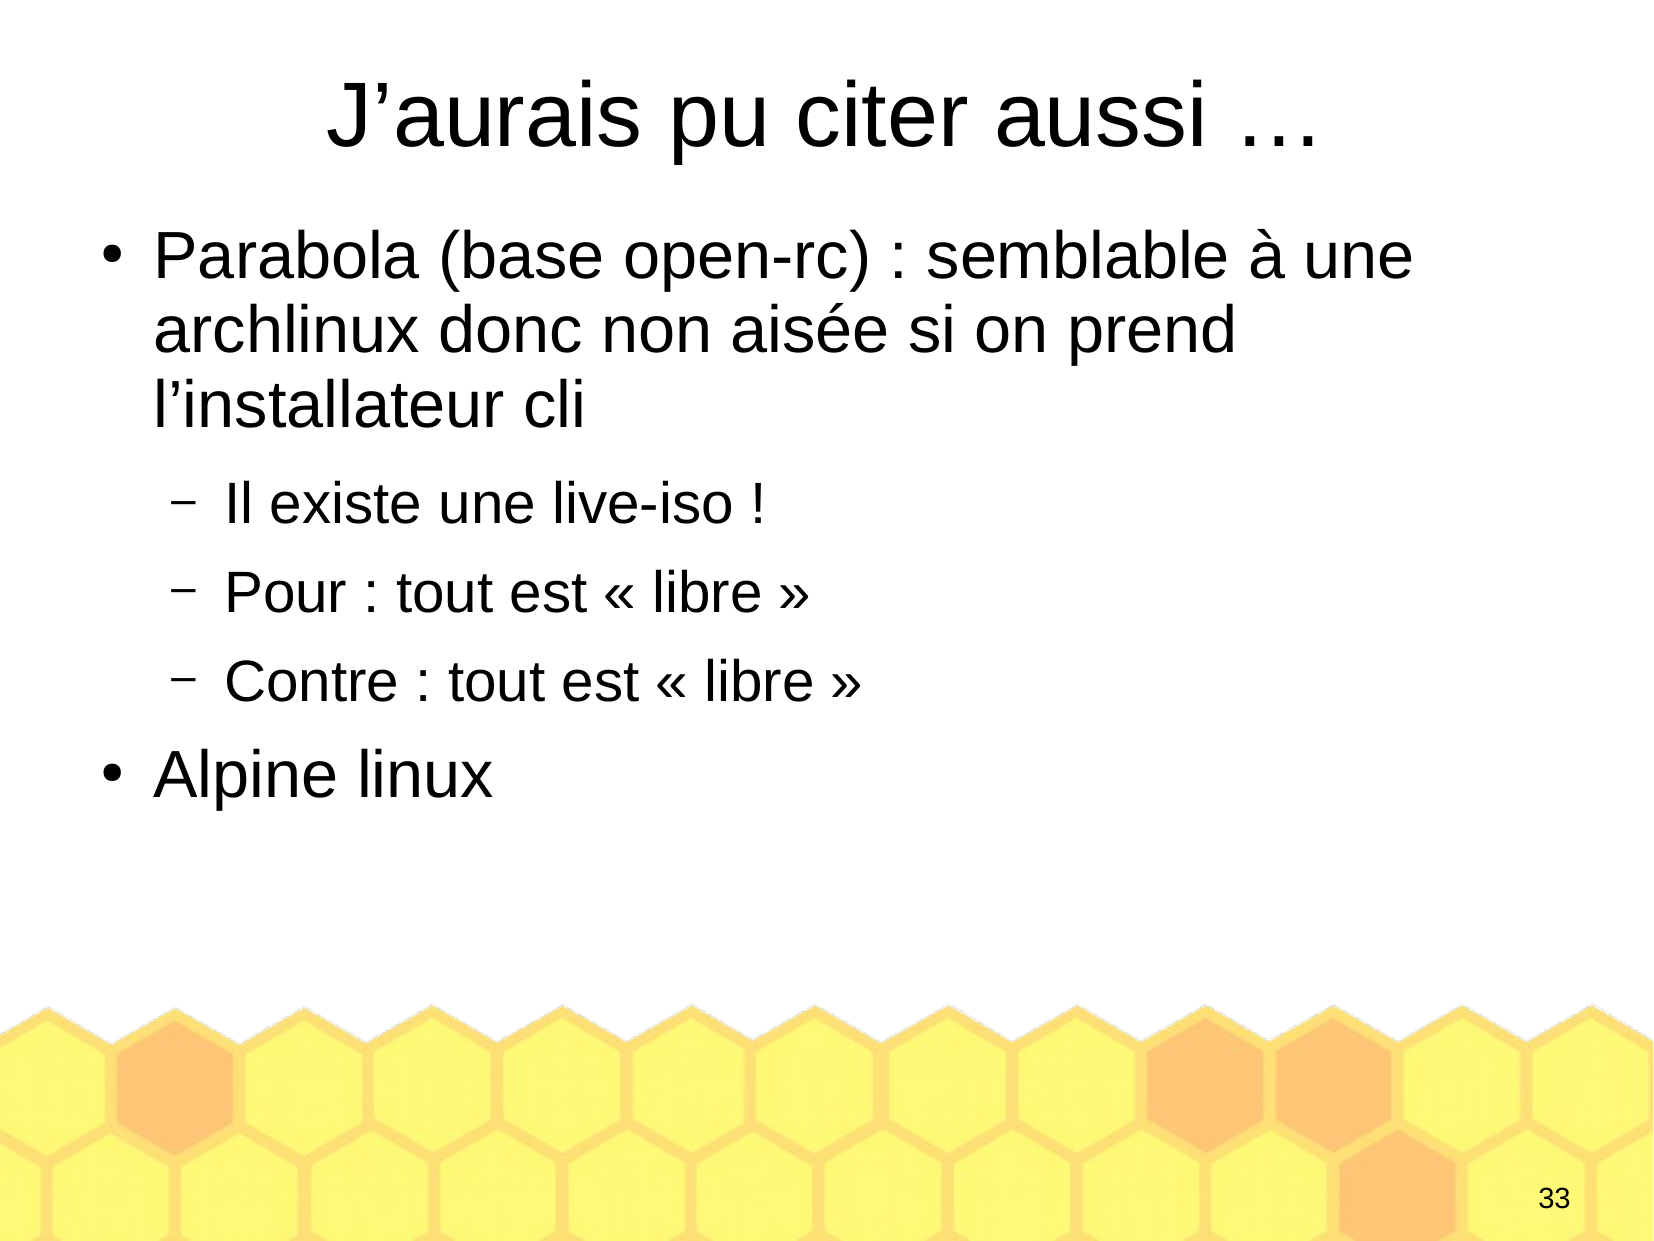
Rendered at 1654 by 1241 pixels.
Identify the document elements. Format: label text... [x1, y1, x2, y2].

list Parabola (base open-rc) : semblable à une archlinux donc non aisée si on prend l’installateur cli Il existe une live-iso ! Pour : tout est « libre » Contre : tout est « libre » Alpine linux [82, 217, 1571, 961]
title J’aurais pu citer aussi … [82, 36, 1571, 193]
picture [0, 1001, 1654, 1241]
